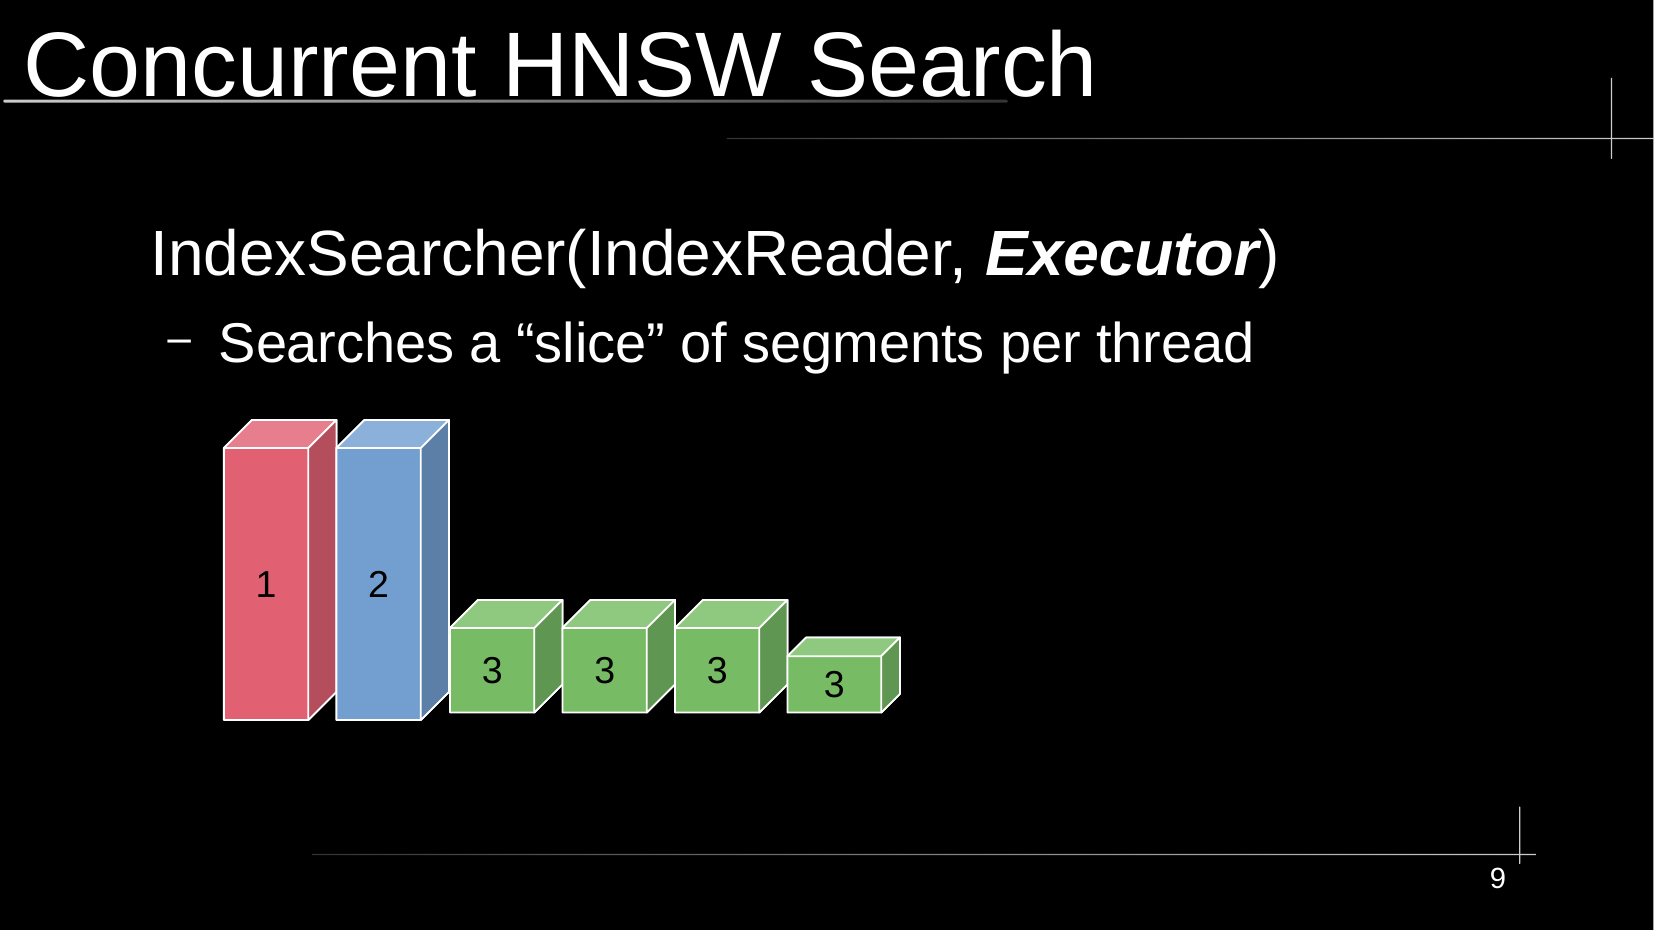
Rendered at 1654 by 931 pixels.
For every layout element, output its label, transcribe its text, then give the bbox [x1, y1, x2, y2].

list IndexSearcher(IndexReader, Executor) Searches a “slice” of segments per thread [82, 217, 1538, 376]
text_box 3 [449, 629, 534, 713]
text_box 1 [223, 449, 308, 721]
text_box 3 [562, 629, 646, 713]
text_box 3 [787, 657, 881, 713]
text_box 3 [674, 629, 759, 713]
title Concurrent HNSW Search [23, 11, 1589, 119]
text_box 2 [336, 449, 420, 721]
